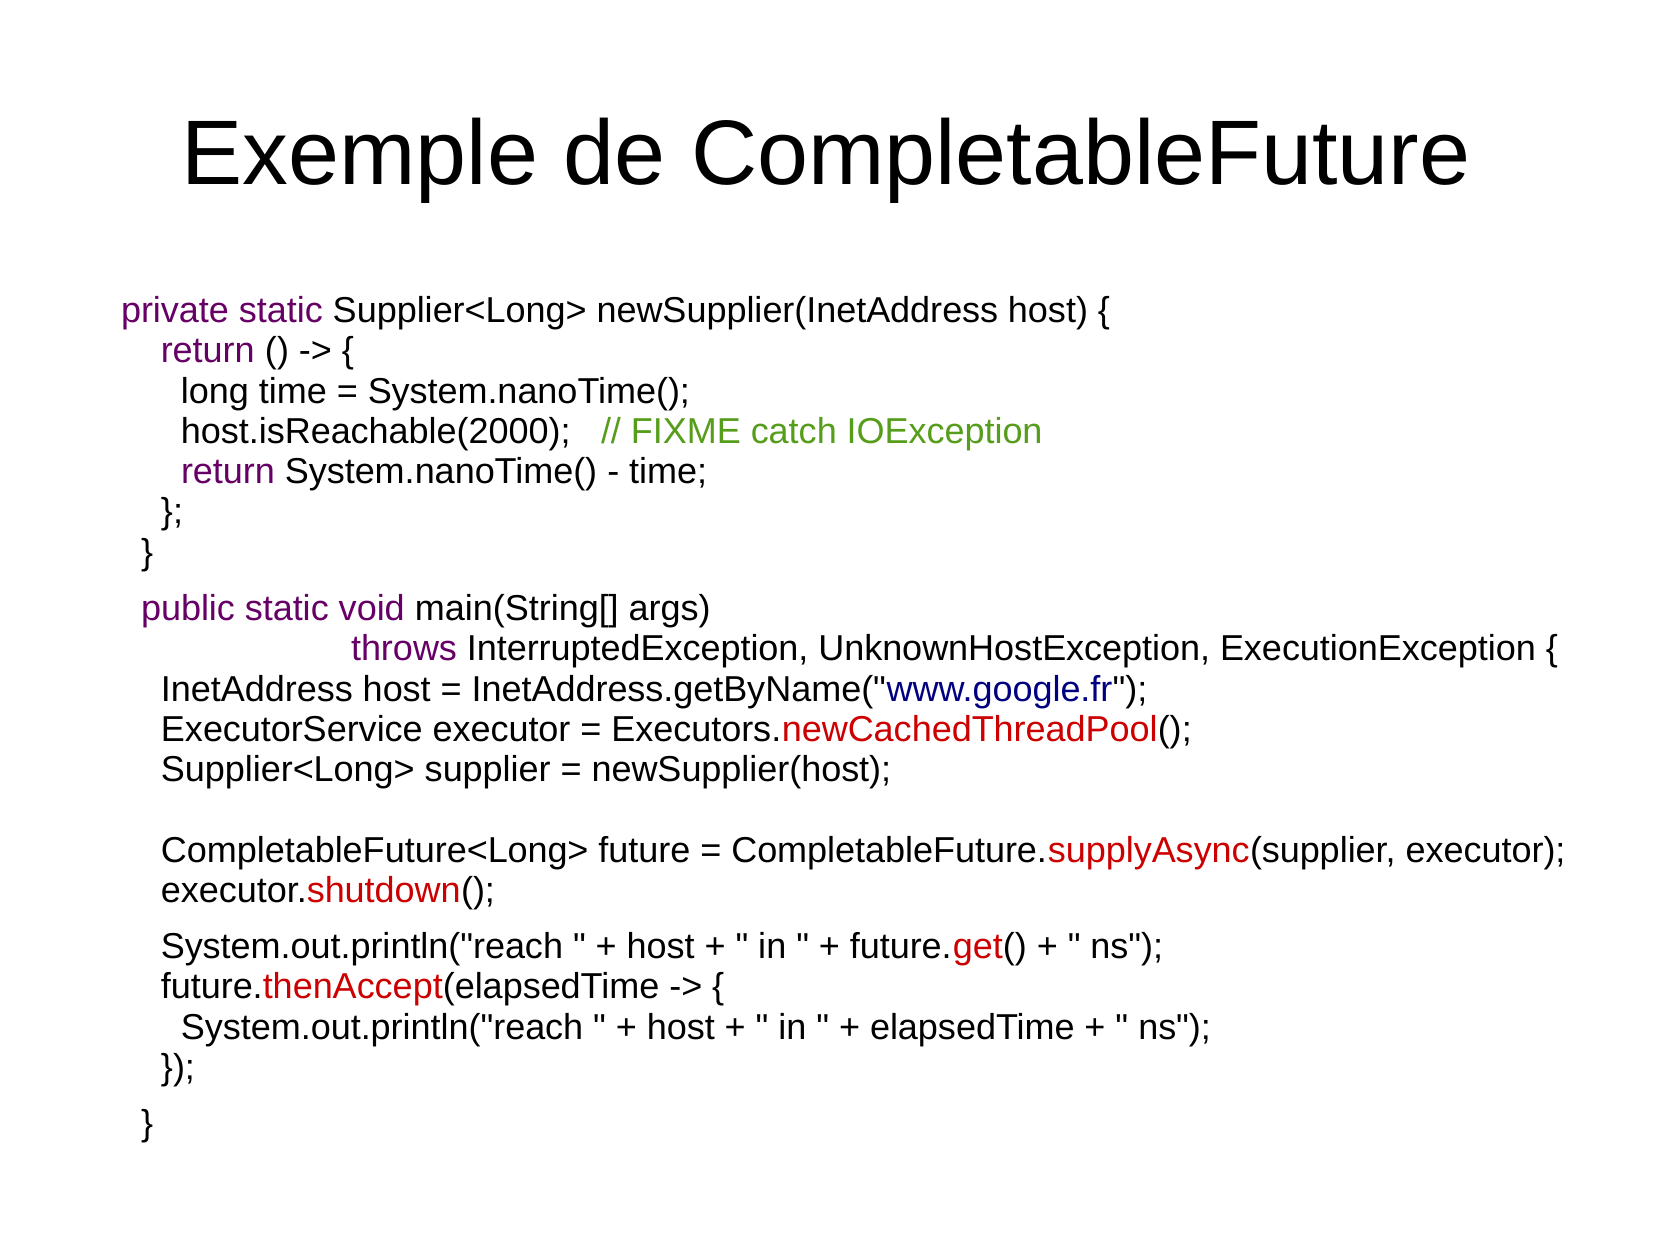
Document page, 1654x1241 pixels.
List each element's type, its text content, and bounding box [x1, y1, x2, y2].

title Exemple de CompletableFuture [82, 49, 1571, 257]
list private static Supplier<Long> newSupplier(InetAddress host) { return () -> { long time = System.nanoTime(); host.isReachable(2000); // FIXME catch IOException return System.nanoTime() - time; }; } public static void main(String[] args) throws InterruptedException, UnknownHostException, ExecutionException { InetAddress host = InetAddress.getByName("www.google.fr"); ExecutorService executor = Executors.newCachedThreadPool(); Supplier<Long> supplier = newSupplier(host); CompletableFuture<Long> future = CompletableFuture.supplyAsync(supplier, executor); executor.shutdown(); System.out.println("reach " + host + " in " + future.get() + " ns"); future.thenAccept(elapsedTime -> { System.out.println("reach " + host + " in " + elapsedTime + " ns"); }); } [82, 290, 1571, 1201]
